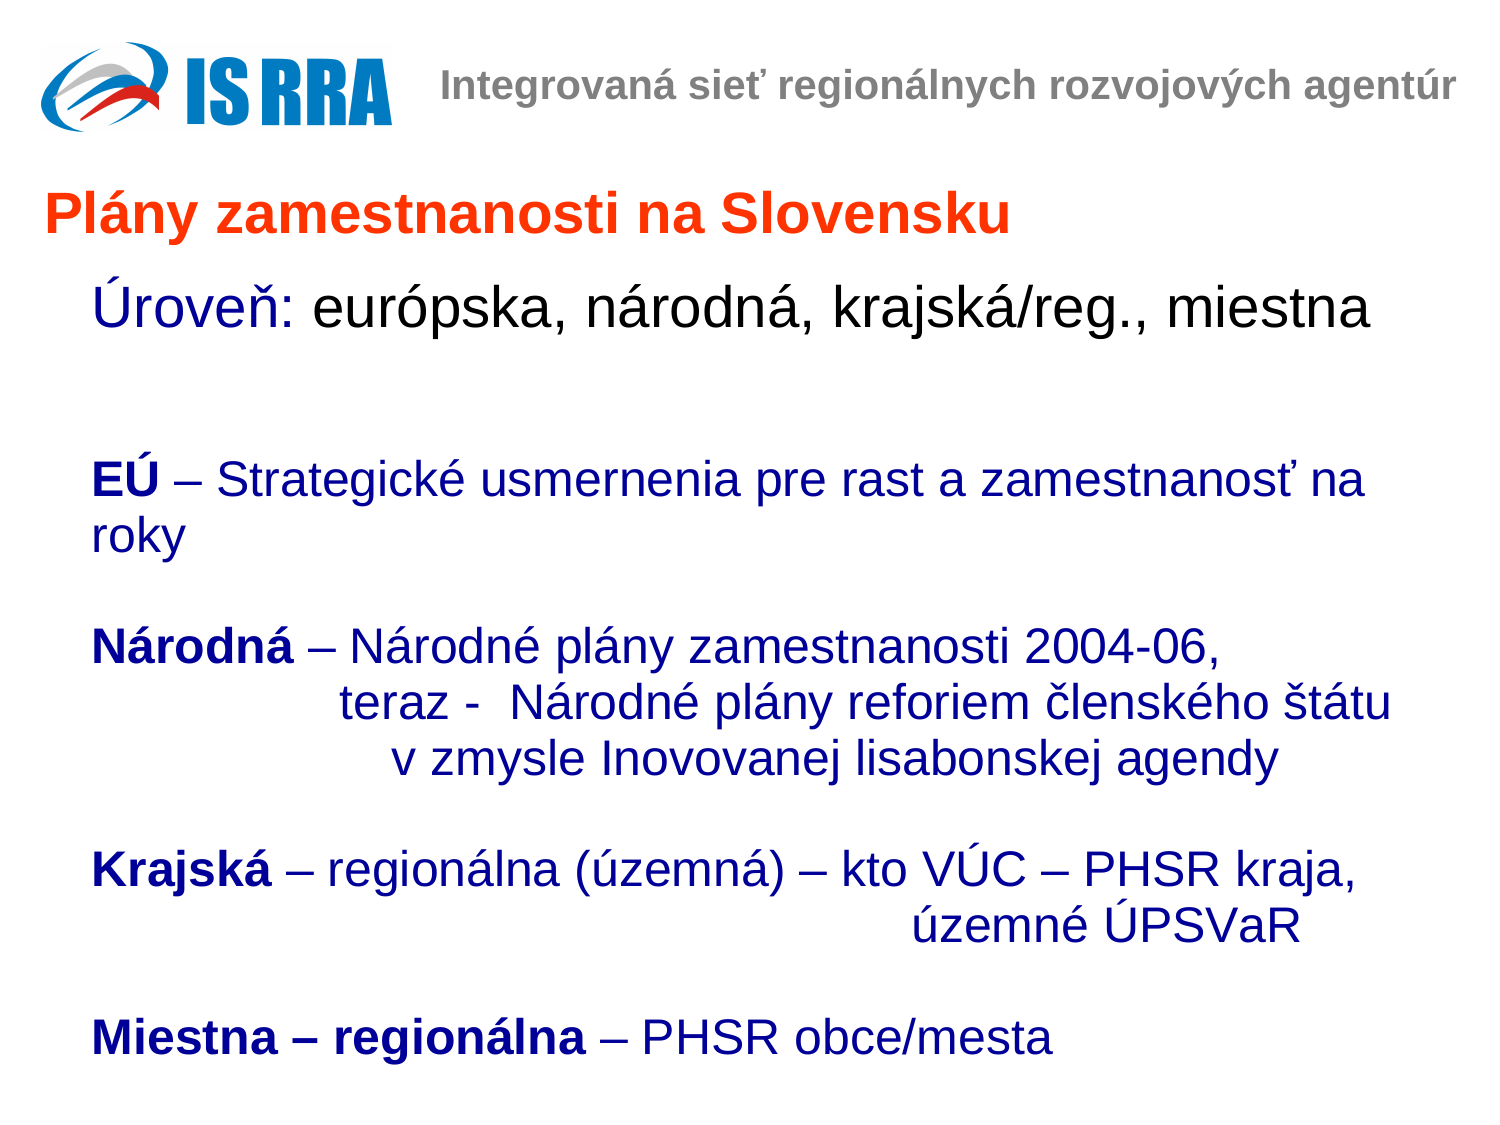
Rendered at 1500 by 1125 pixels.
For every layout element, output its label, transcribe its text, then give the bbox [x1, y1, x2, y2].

text_box Plány zamestnanosti na Slovensku [29, 172, 1422, 254]
text_box Úroveň: európska, národná, krajská/reg., miestna EÚ – Strategické usmernenia pre rast a zamestnanosť na roky Národná – Národné plány zamestnanosti 2004-06, teraz - Národné plány reforiem členského štátu v zmysle Inovovanej lisabonskej agendy Krajská – regionálna (územná) – kto VÚC – PHSR kraja, územné ÚPSVaR Miestna – regionálna – PHSR obce/mesta [76, 267, 1415, 1073]
text_box Integrovaná sieť regionálnych rozvojových agentúr [424, 54, 1500, 117]
picture [41, 42, 392, 133]
